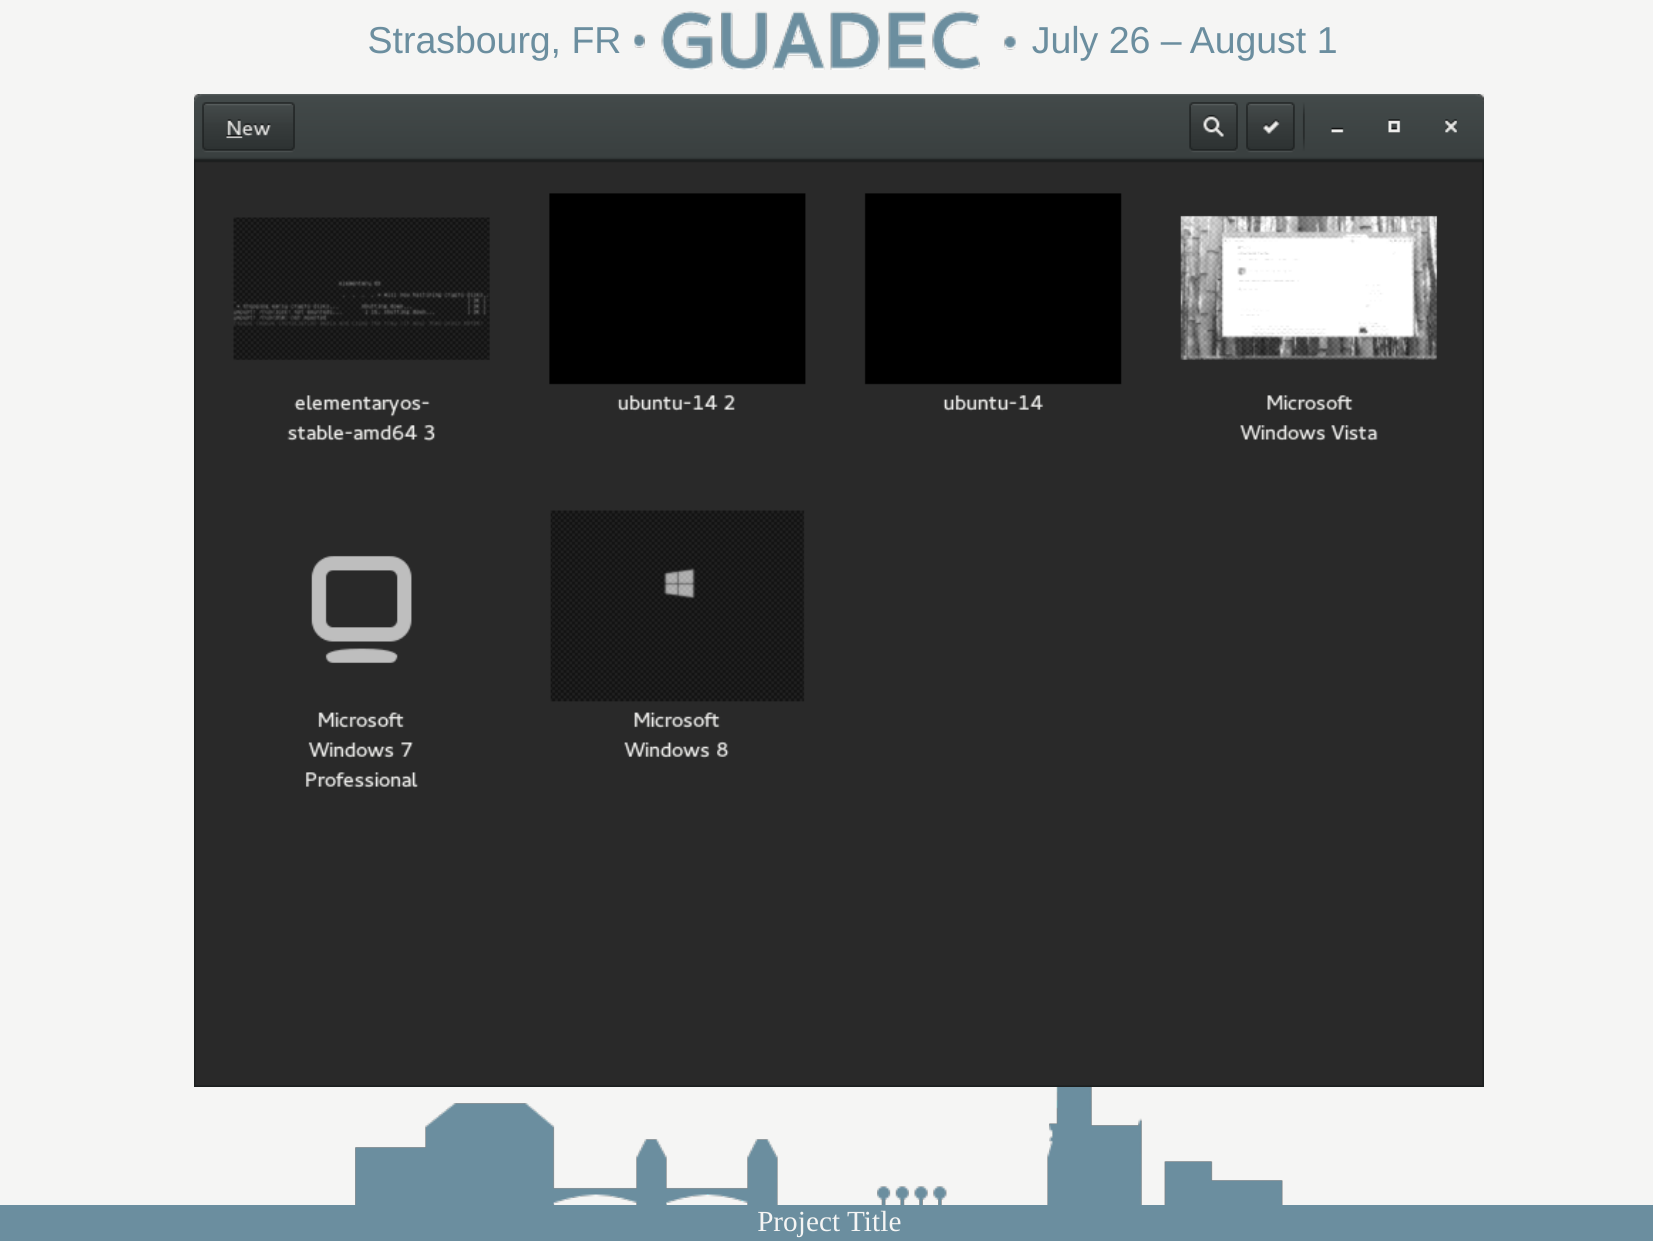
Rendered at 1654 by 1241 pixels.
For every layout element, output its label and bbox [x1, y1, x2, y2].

picture [634, 9, 1016, 70]
picture [194, 94, 1484, 1205]
